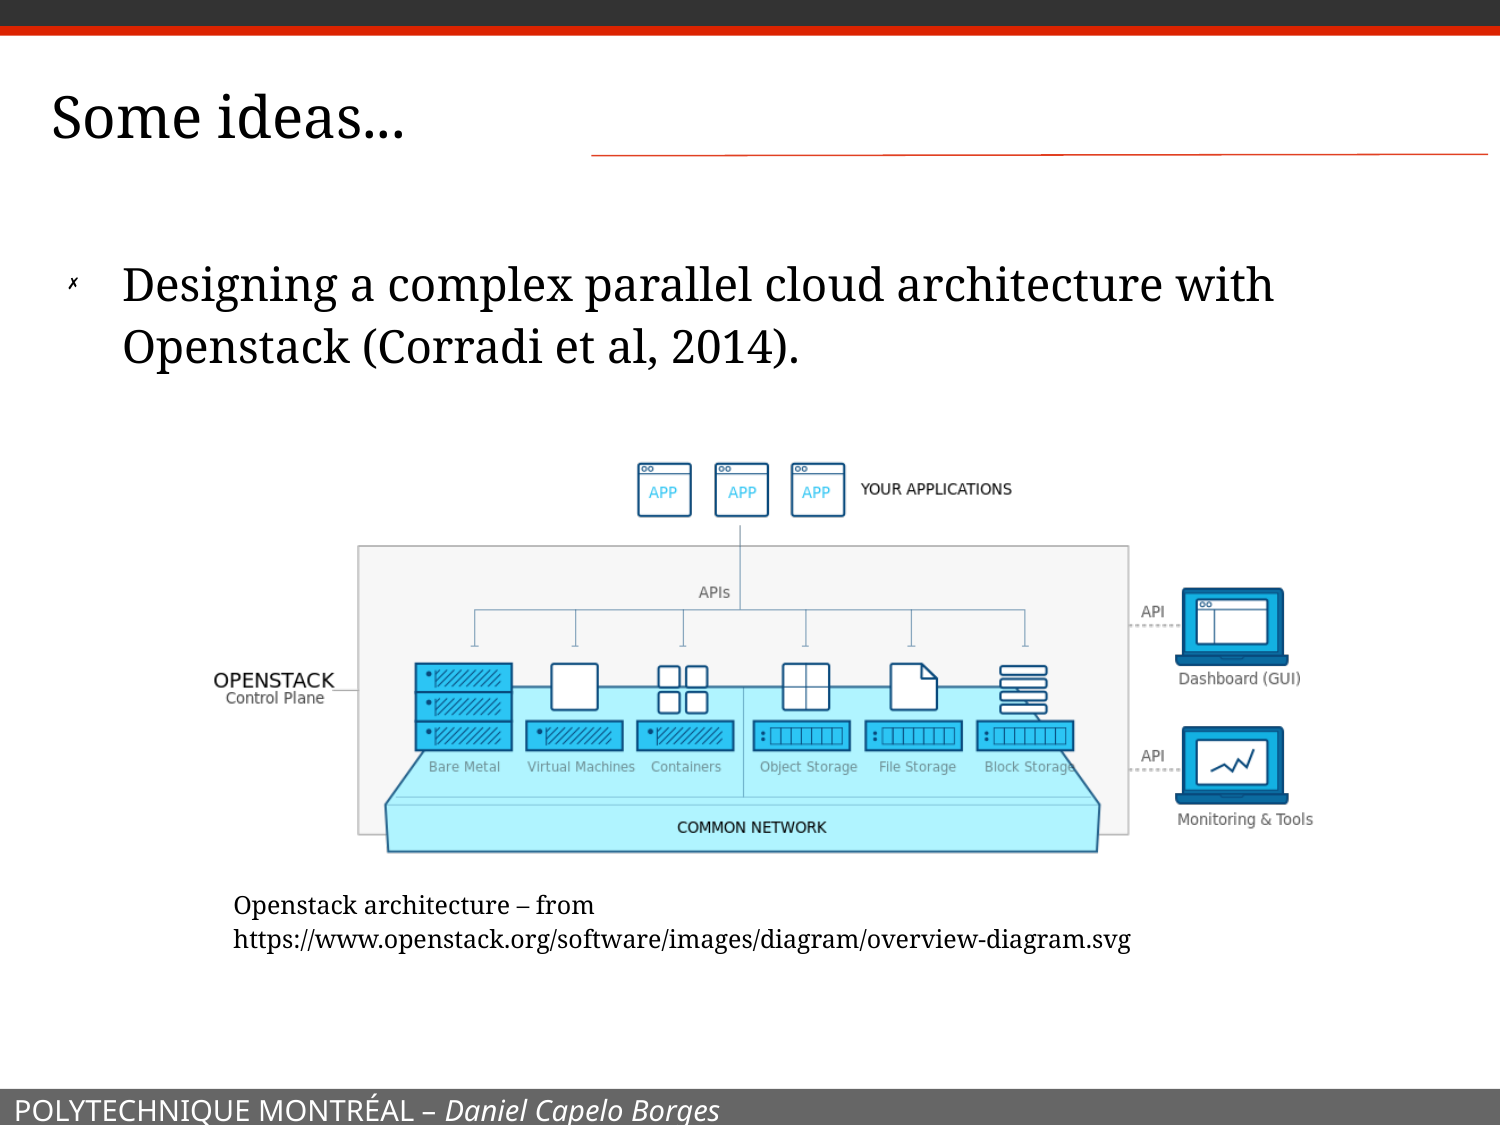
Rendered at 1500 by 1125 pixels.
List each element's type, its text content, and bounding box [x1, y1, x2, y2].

text_box Openstack architecture – from https://www.openstack.org/software/images/diagram/overview-diagram.svg [218, 879, 1323, 945]
list Designing a complex parallel cloud architecture with Openstack (Corradi et al, 2014). [51, 252, 1449, 1000]
picture [194, 447, 1317, 867]
title Some ideas... [51, 47, 1449, 184]
